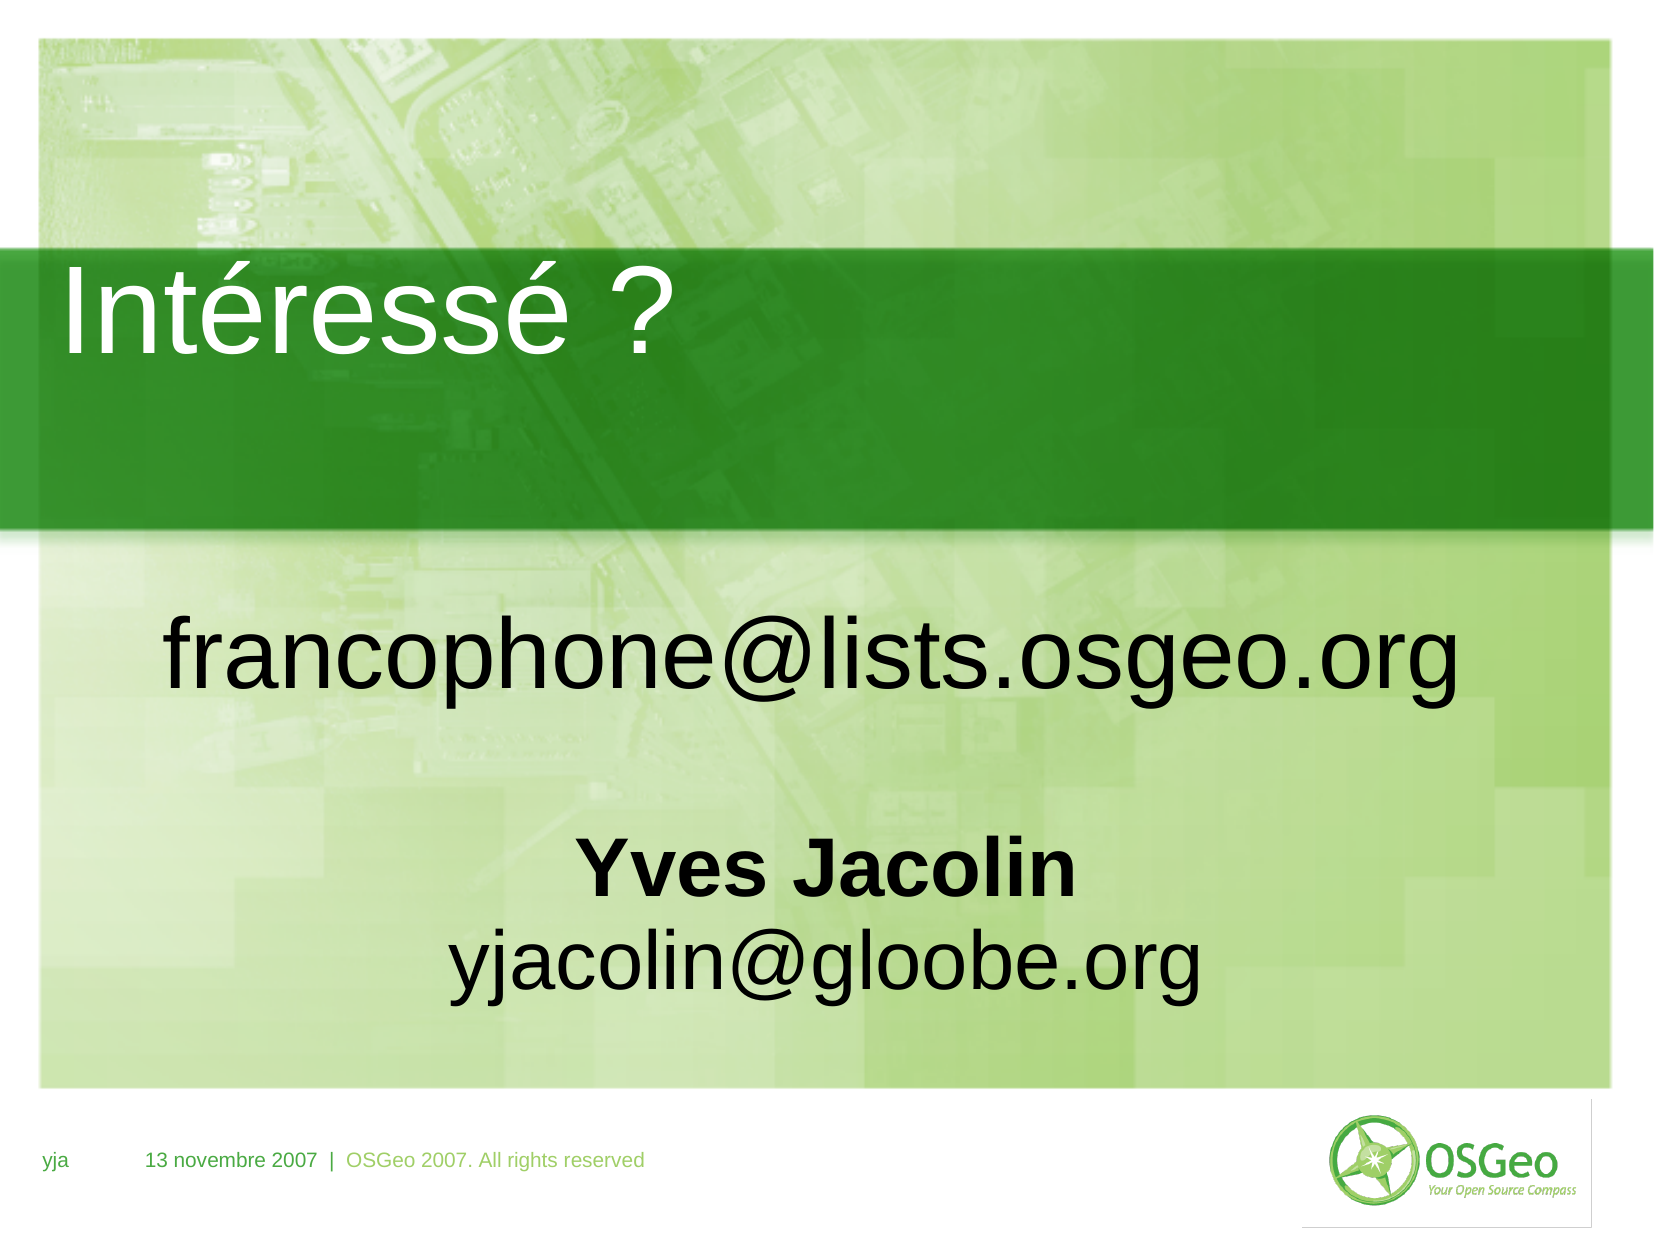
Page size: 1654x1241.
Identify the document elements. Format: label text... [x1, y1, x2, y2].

text_box francophone@lists.osgeo.org Yves Jacolin yjacolin@gloobe.org [29, 590, 1625, 1015]
picture [0, 1, 1654, 1241]
title Intéressé ? [59, 206, 1548, 414]
